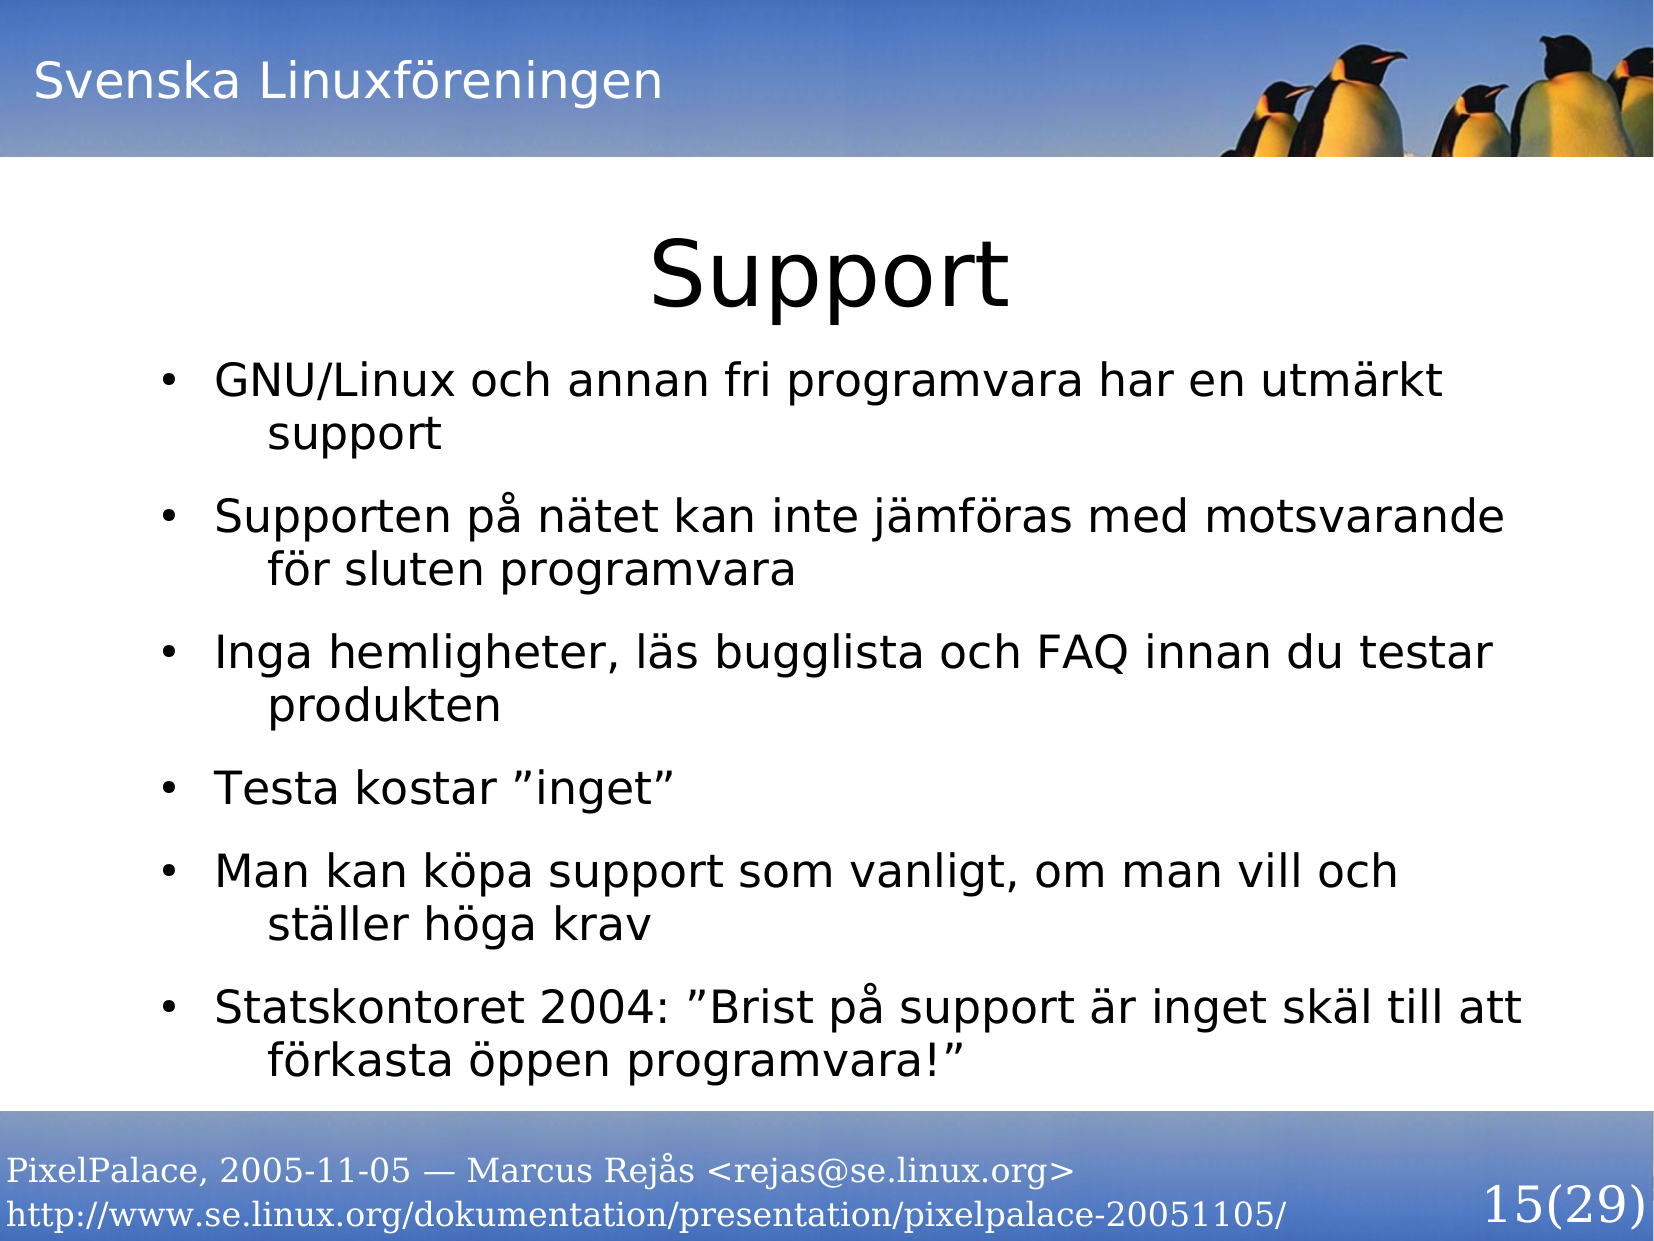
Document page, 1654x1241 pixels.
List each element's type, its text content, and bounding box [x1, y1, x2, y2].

title Support [123, 160, 1537, 389]
picture [0, 0, 1654, 157]
picture [0, 1111, 1654, 1241]
list GNU/Linux och annan fri programvara har en utmärkt support Supporten på nätet kan inte jämföras med motsvarande för sluten programvara Inga hemligheter, läs bugglista och FAQ innan du testar produkten Testa kostar ”inget” Man kan köpa support som vanligt, om man vill och ställer höga krav Statskontoret 2004: ”Brist på support är inget skäl till att förkasta öppen programvara!” [125, 353, 1538, 1088]
